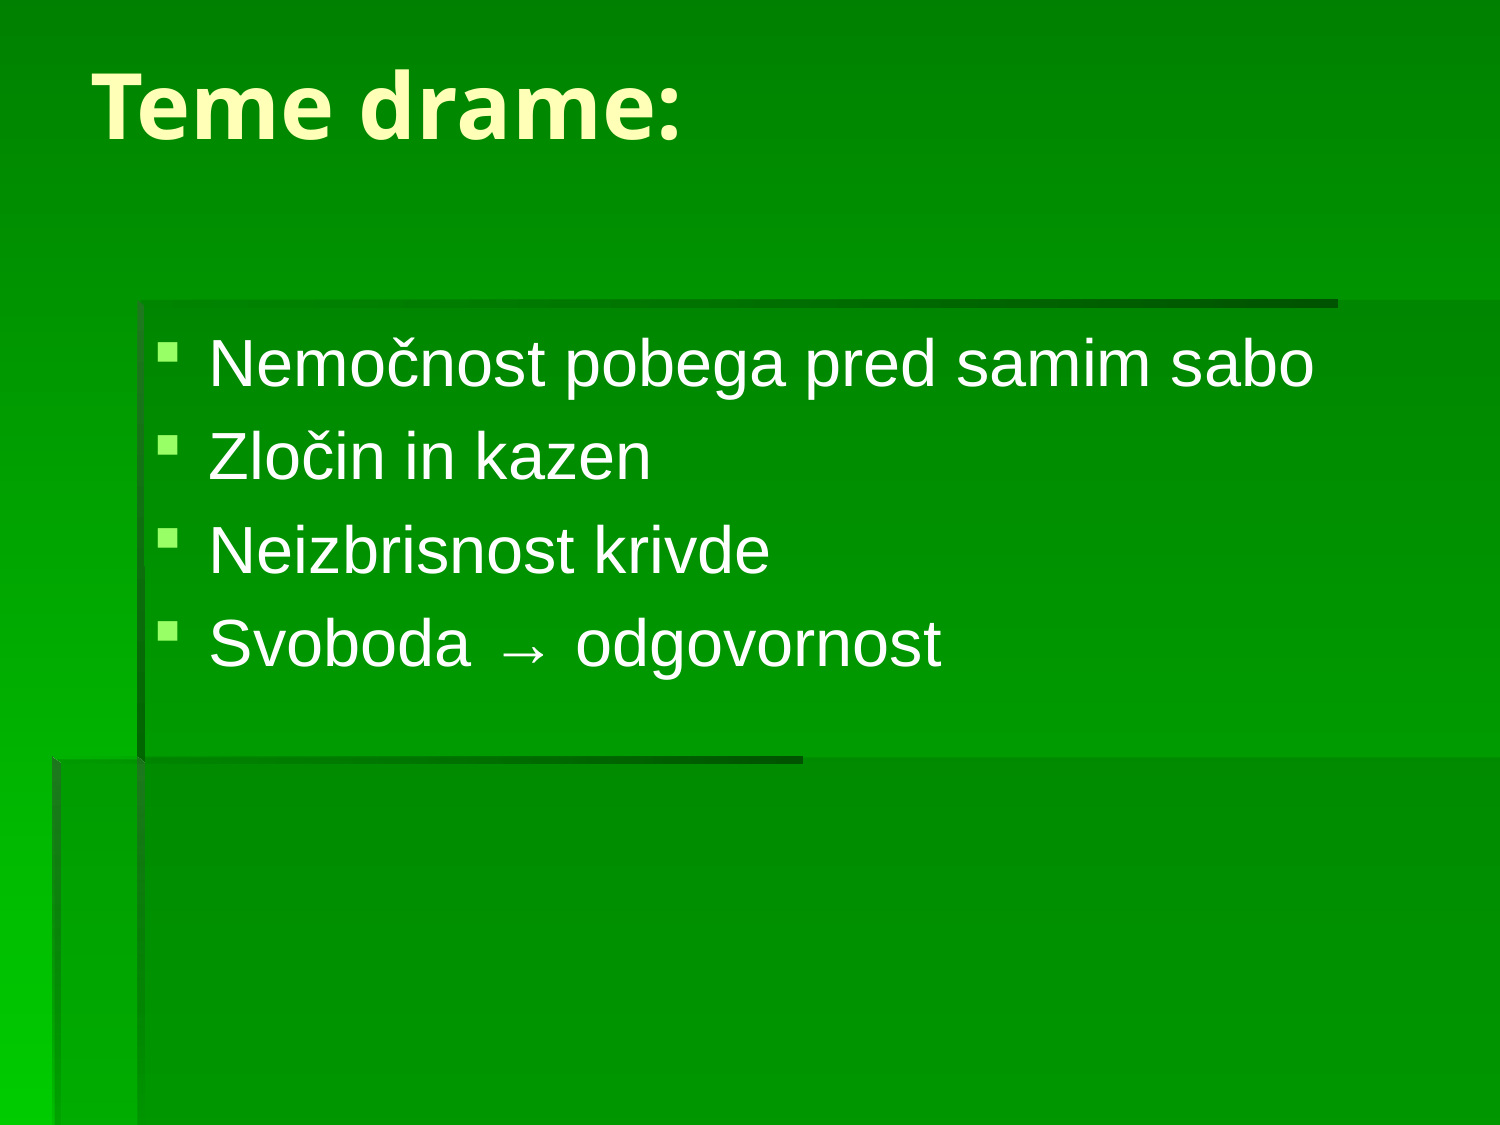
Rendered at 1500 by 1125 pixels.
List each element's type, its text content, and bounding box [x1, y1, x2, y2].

list Nemočnost pobega pred samim sabo Zločin in kazen Neizbrisnost krivde Svoboda → odgovornost [137, 312, 1451, 1000]
title Teme drame: [75, 40, 1451, 275]
